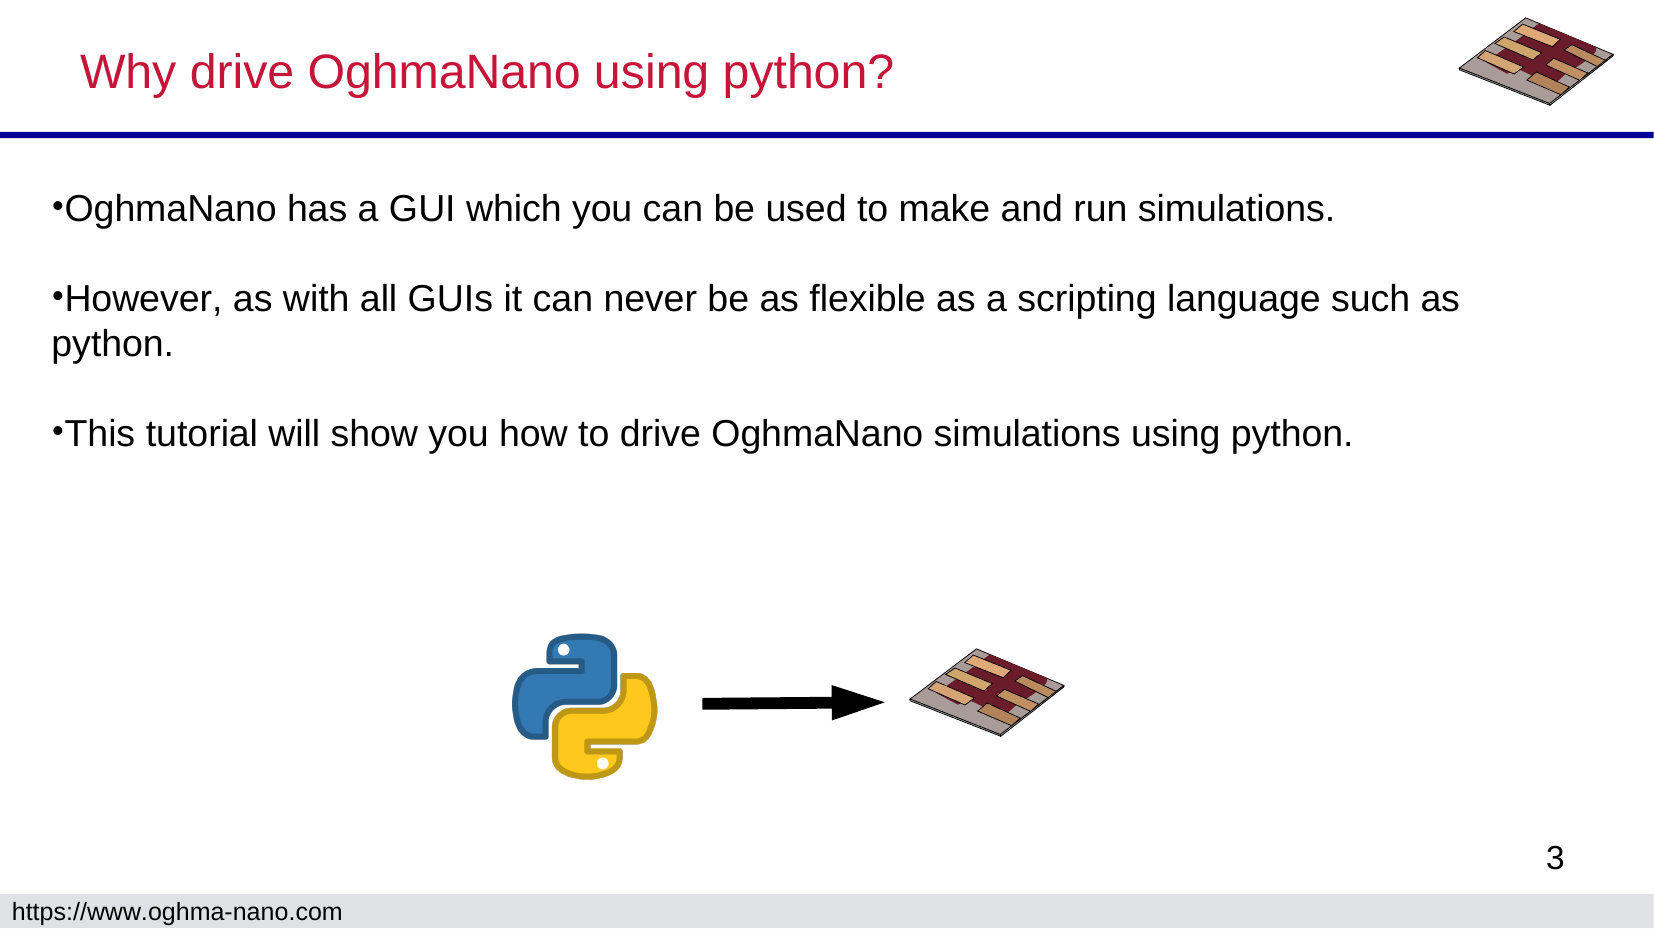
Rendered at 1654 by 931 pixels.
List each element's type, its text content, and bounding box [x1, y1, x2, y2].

title Why drive OghmaNano using python? [65, 28, 1430, 116]
picture [902, 628, 1072, 756]
picture [506, 628, 663, 785]
text_box OghmaNano has a GUI which you can be used to make and run simulations. However, as with all GUIs it can never be as flexible as a scripting language such as python. This tutorial will show you how to drive OghmaNano simulations using python. [36, 176, 1579, 731]
text_box <number> [1531, 829, 1654, 888]
